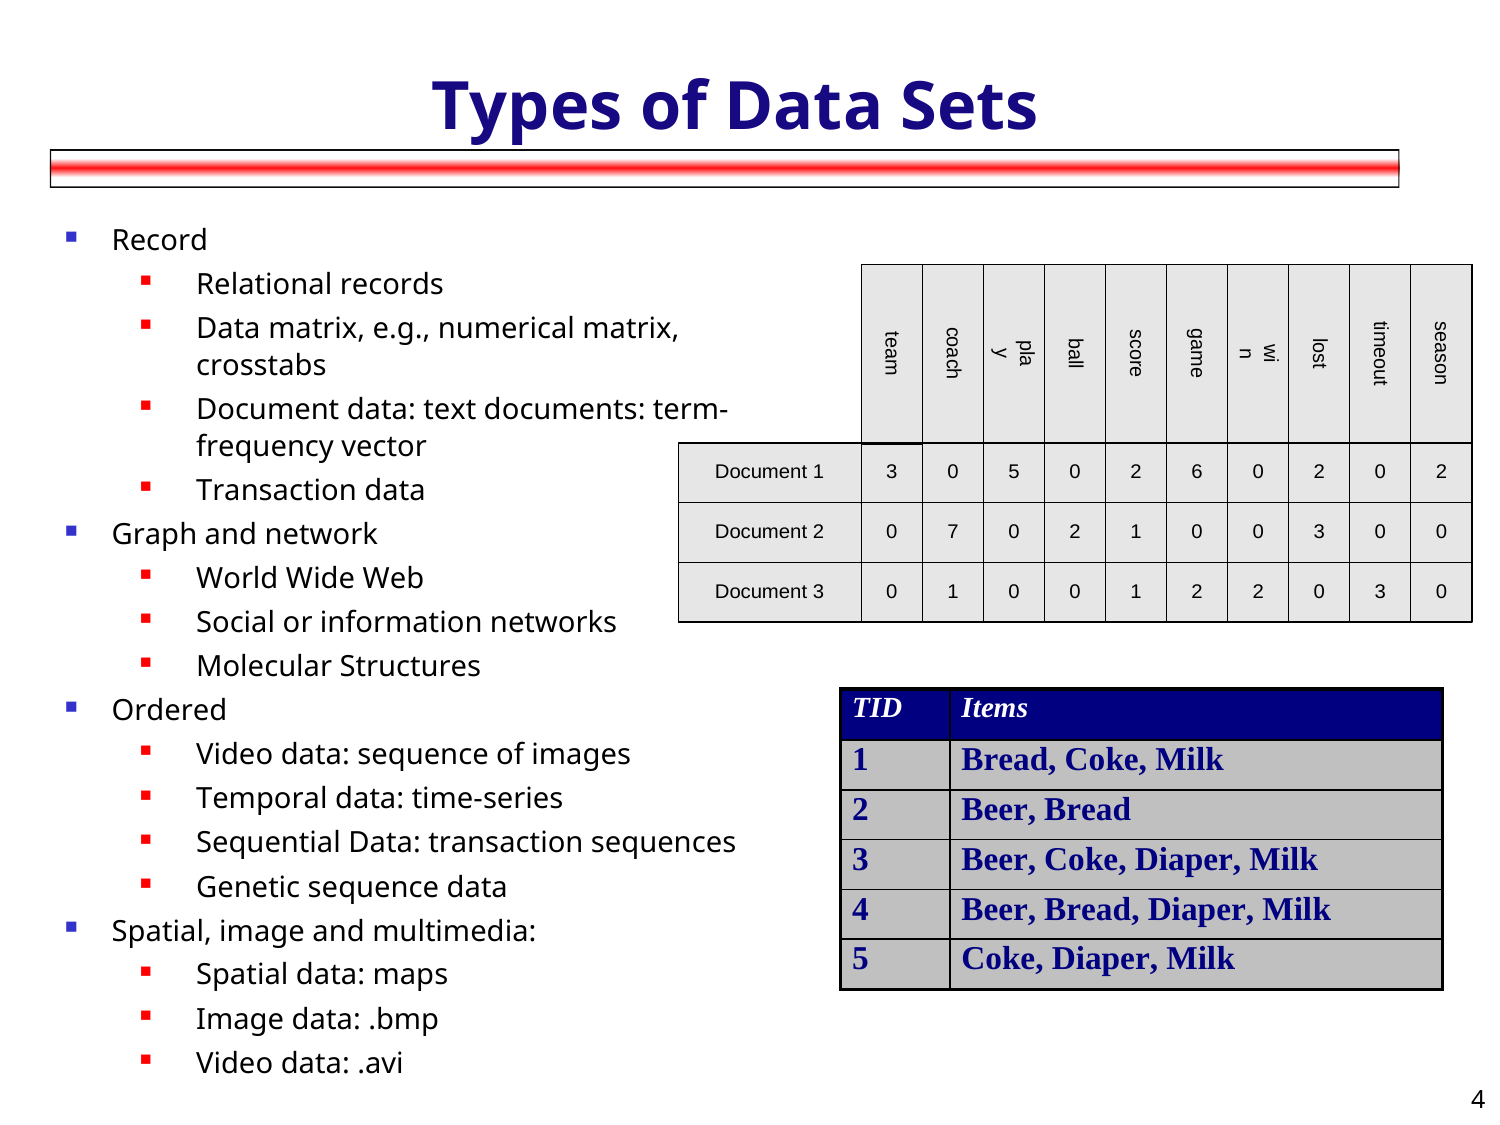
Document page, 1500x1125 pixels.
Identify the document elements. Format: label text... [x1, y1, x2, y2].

text_box <number> [1187, 1062, 1500, 1125]
text_box [825, 687, 1453, 1016]
text_box [675, 261, 1476, 626]
title Types of Data Sets [24, 49, 1463, 150]
list Record Relational records Data matrix, e.g., numerical matrix, crosstabs Document data: text documents: term-frequency vector Transaction data Graph and network World Wide Web Social or information networks Molecular Structures Ordered Video data: sequence of images Temporal data: time-series Sequential Data: transaction sequences Genetic sequence data Spatial, image and multimedia: Spatial data: maps Image data: .bmp Video data: .avi [50, 212, 775, 1121]
